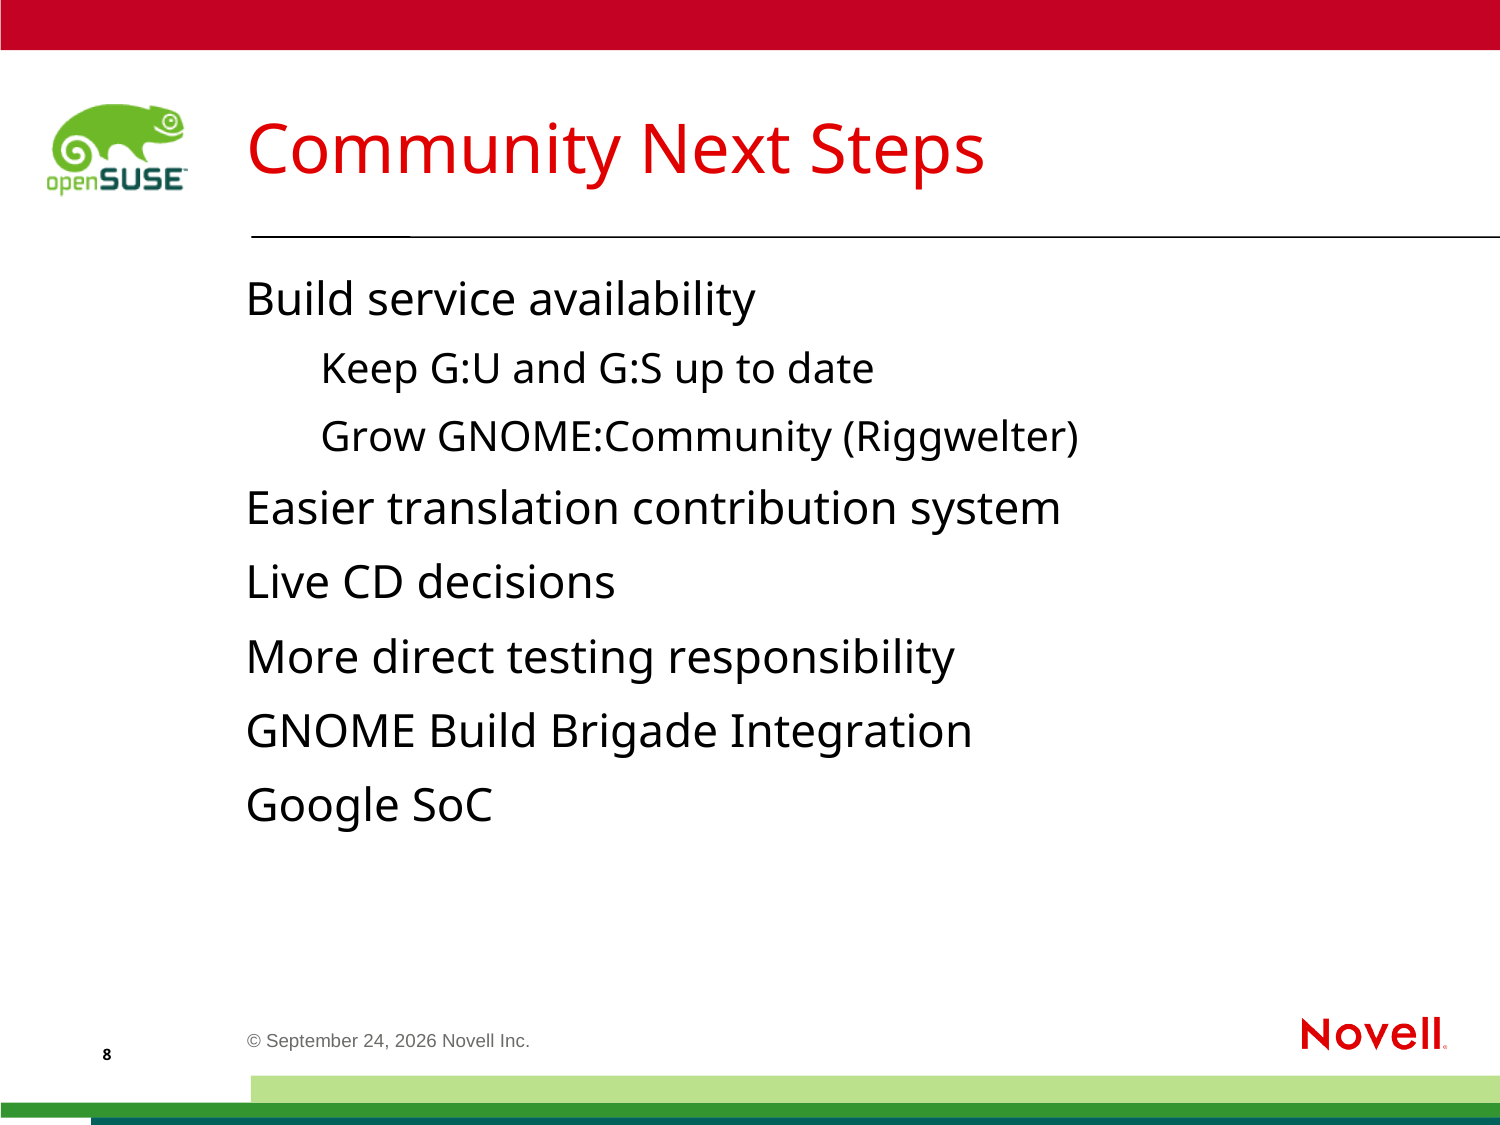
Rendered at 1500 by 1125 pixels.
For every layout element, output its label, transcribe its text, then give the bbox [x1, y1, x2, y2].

picture [1295, 1011, 1453, 1056]
list Build service availability Keep G:U and G:S up to date Grow GNOME:Community (Riggwelter) Easier translation contribution system Live CD decisions More direct testing responsibility GNOME Build Brigade Integration Google SoC [245, 267, 1458, 980]
title Community Next Steps [246, 68, 1409, 231]
picture [47, 104, 188, 197]
